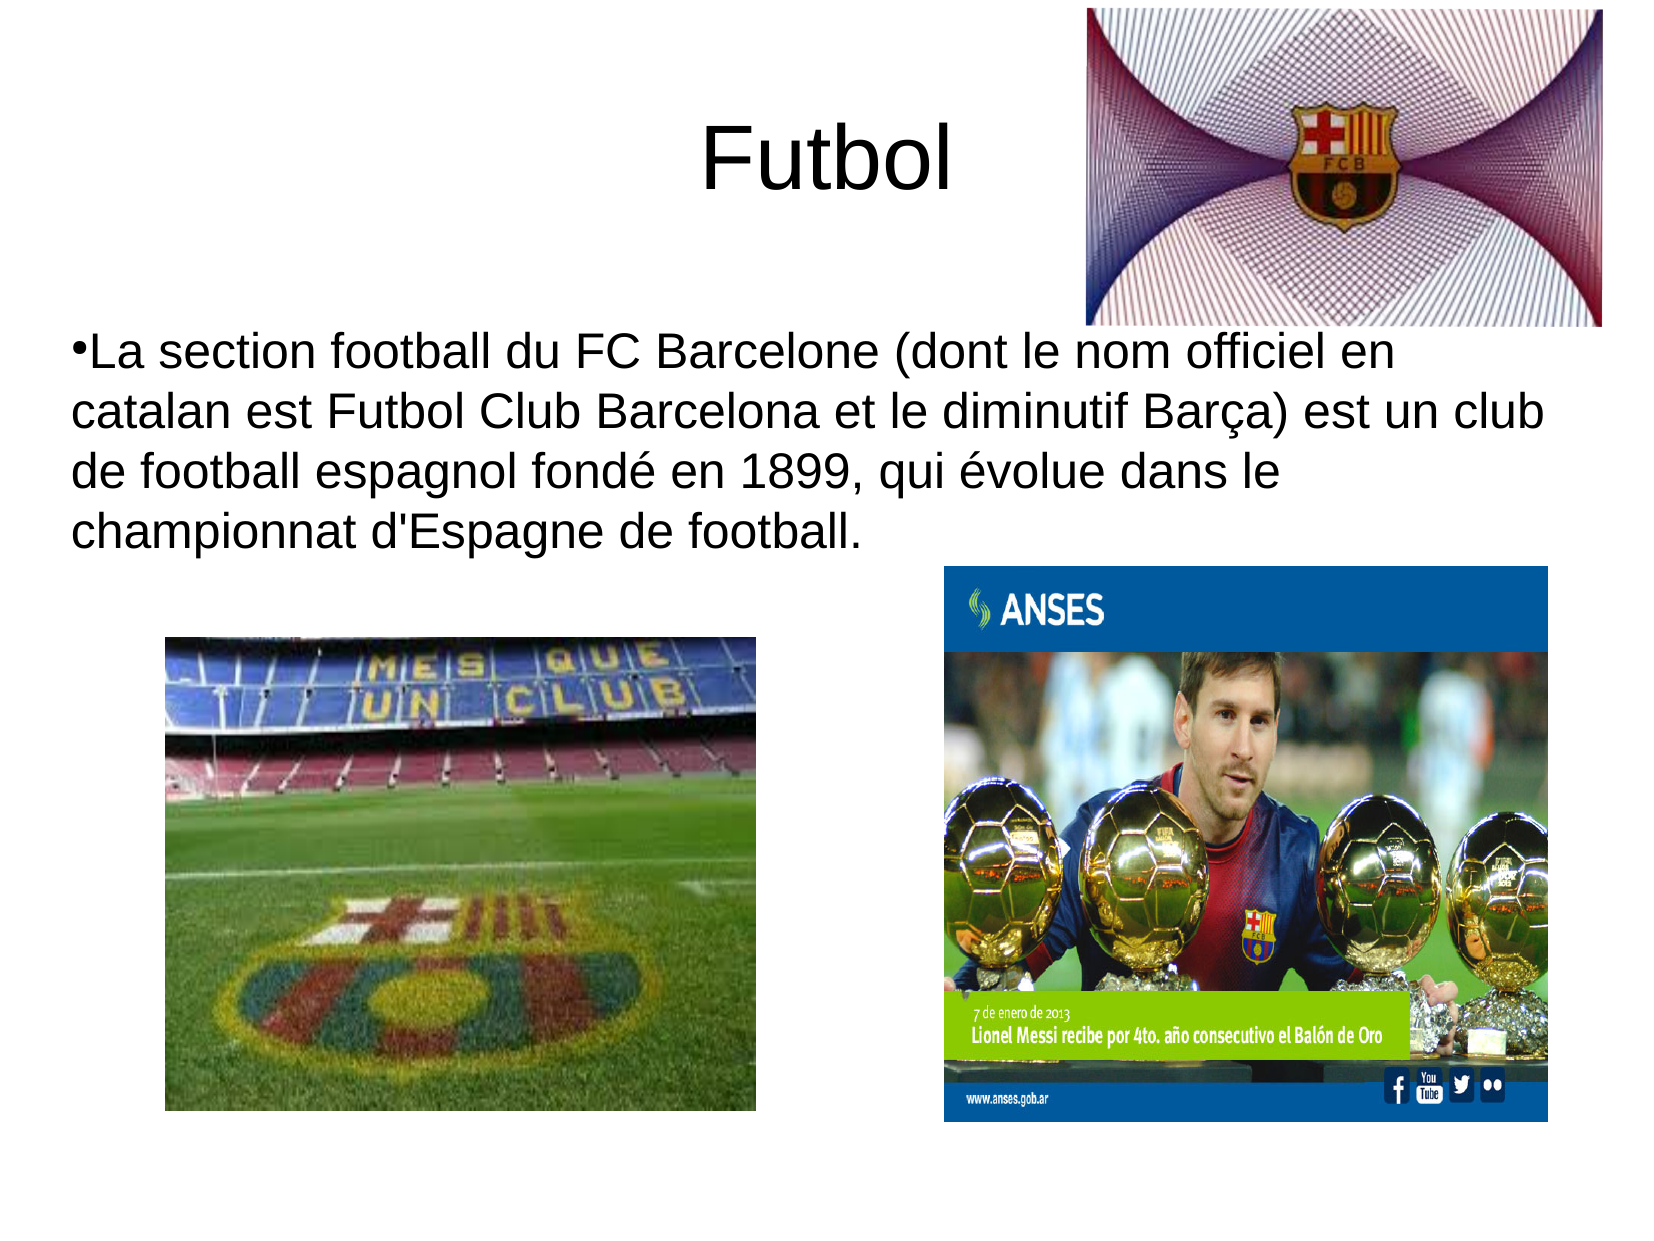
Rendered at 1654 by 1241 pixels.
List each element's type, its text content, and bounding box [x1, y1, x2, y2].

picture [1085, 7, 1603, 327]
list La section football du FC Barcelone (dont le nom officiel en catalan est Futbol Club Barcelona et le diminutif Barça) est un club de football espagnol fondé en 1899, qui évolue dans le championnat d'Espagne de football. [70, 318, 1560, 1138]
picture [165, 637, 756, 1111]
title Futbol [82, 49, 1086, 257]
picture [944, 566, 1548, 1123]
